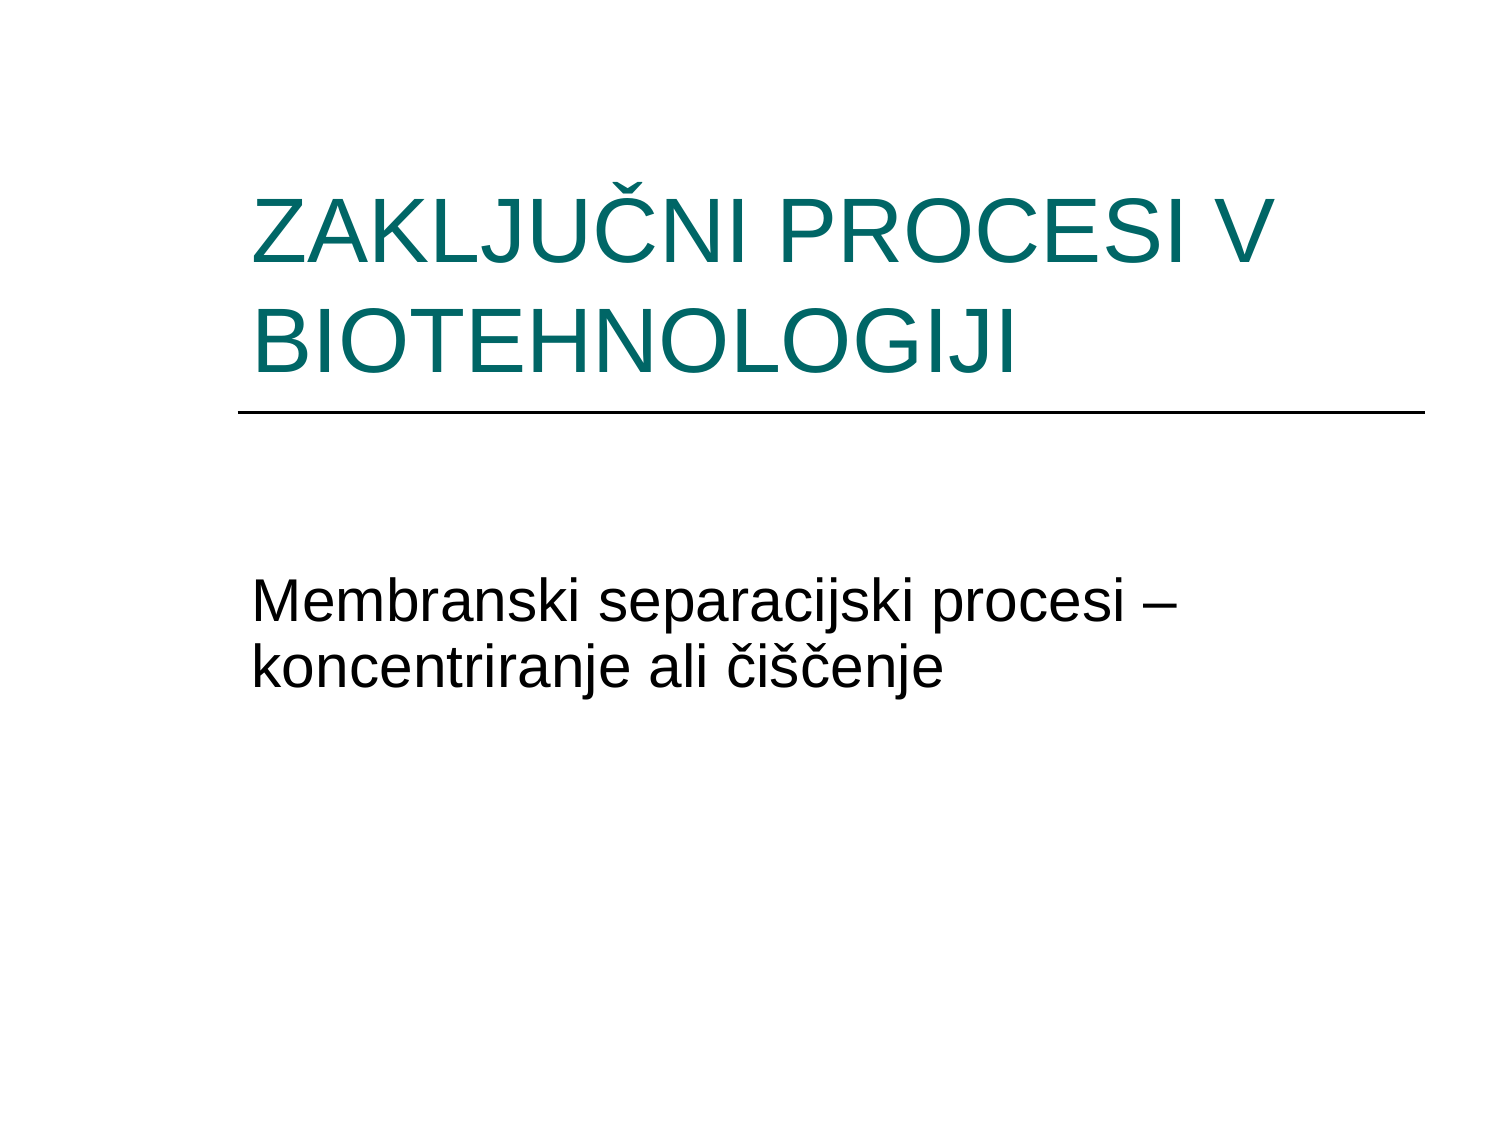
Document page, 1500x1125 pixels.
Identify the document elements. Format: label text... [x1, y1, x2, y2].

title ZAKLJUČNI PROCESI V BIOTEHNOLOGIJI [236, 161, 1425, 399]
text_box Membranski separacijski procesi – koncentriranje ali čiščenje [236, 562, 1425, 850]
